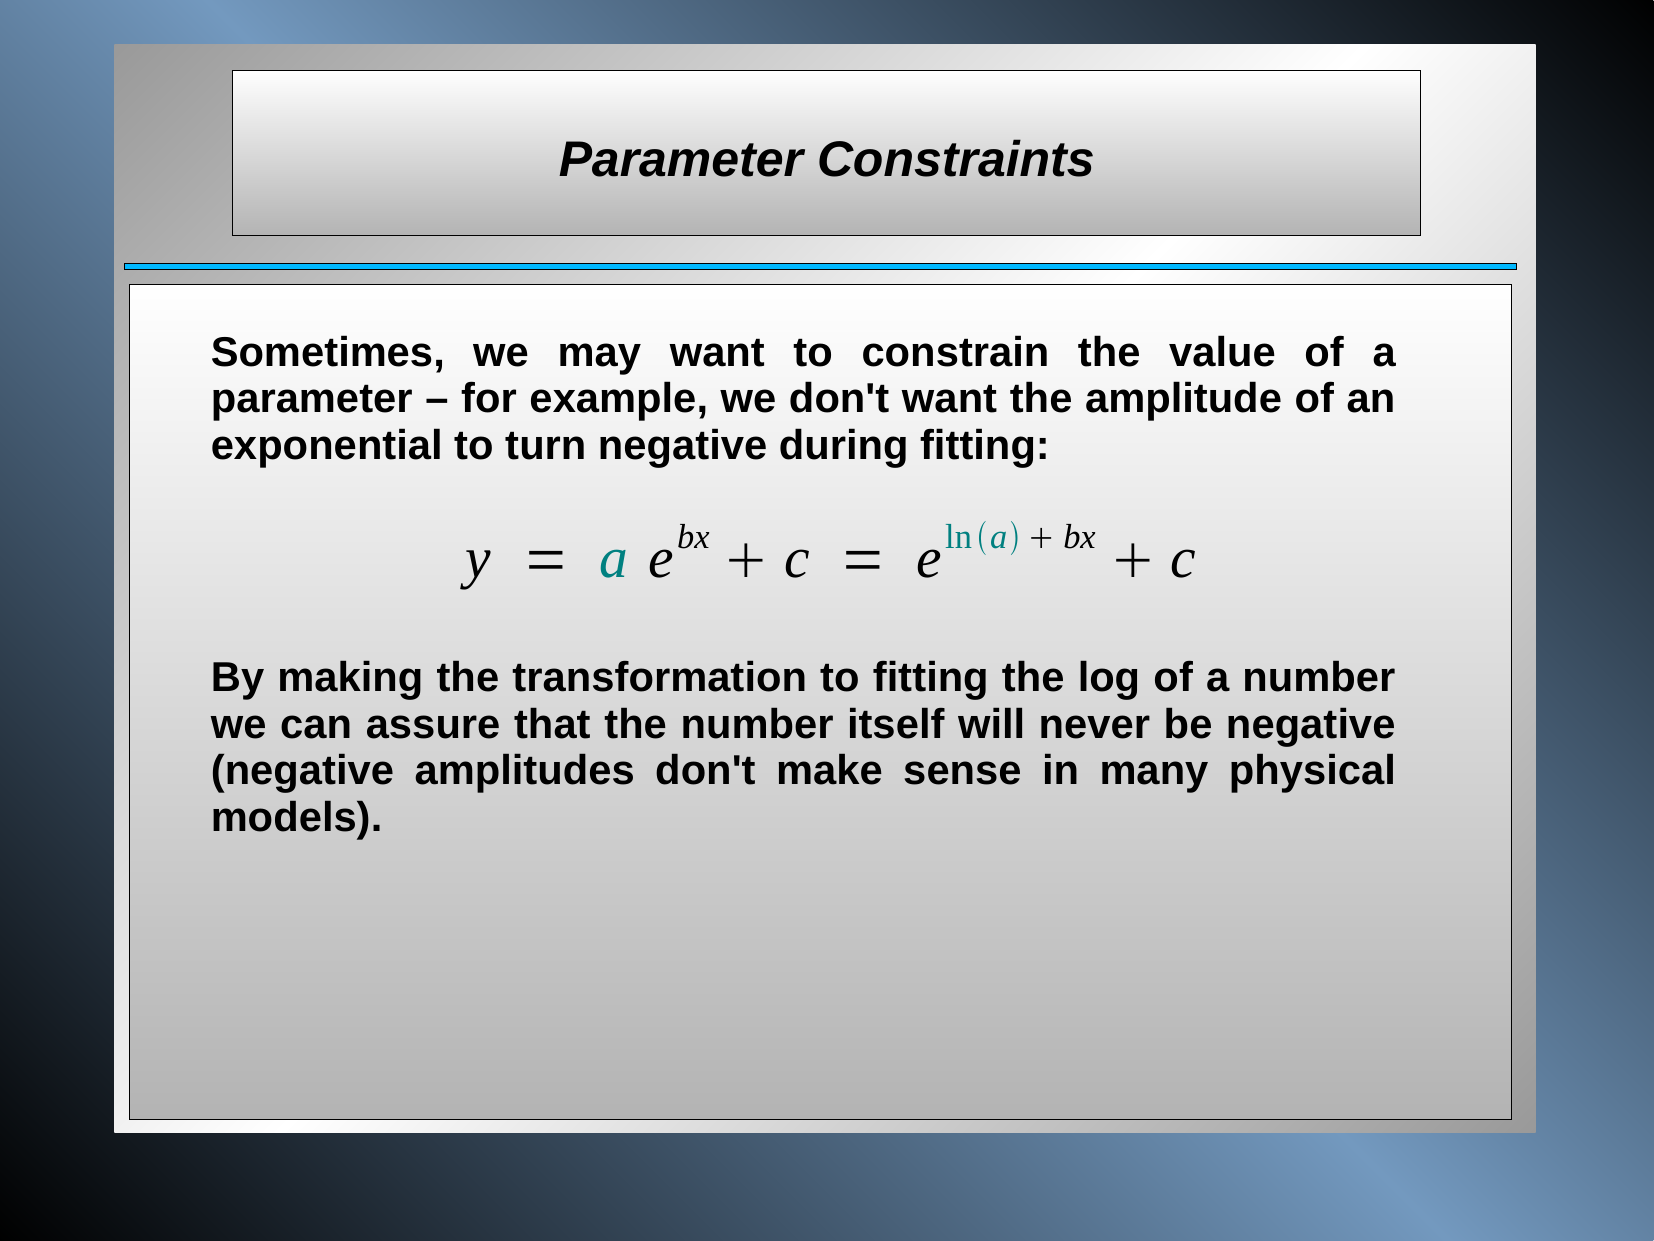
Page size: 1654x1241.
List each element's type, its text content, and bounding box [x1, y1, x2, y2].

text_box [232, 70, 1421, 236]
chart [452, 517, 1202, 590]
text_box [129, 284, 1512, 1120]
text_box Sometimes, we may want to constrain the value of a parameter – for example, we don't want the amplitude of an exponential to turn negative during fitting: By making the transformation to fitting the log of a number we can assure that the number itself will never be negative (negative amplitudes don't make sense in many physical models). [210, 328, 1443, 1076]
text_box Parameter Constraints [397, 131, 1256, 194]
text_box [124, 263, 1517, 270]
